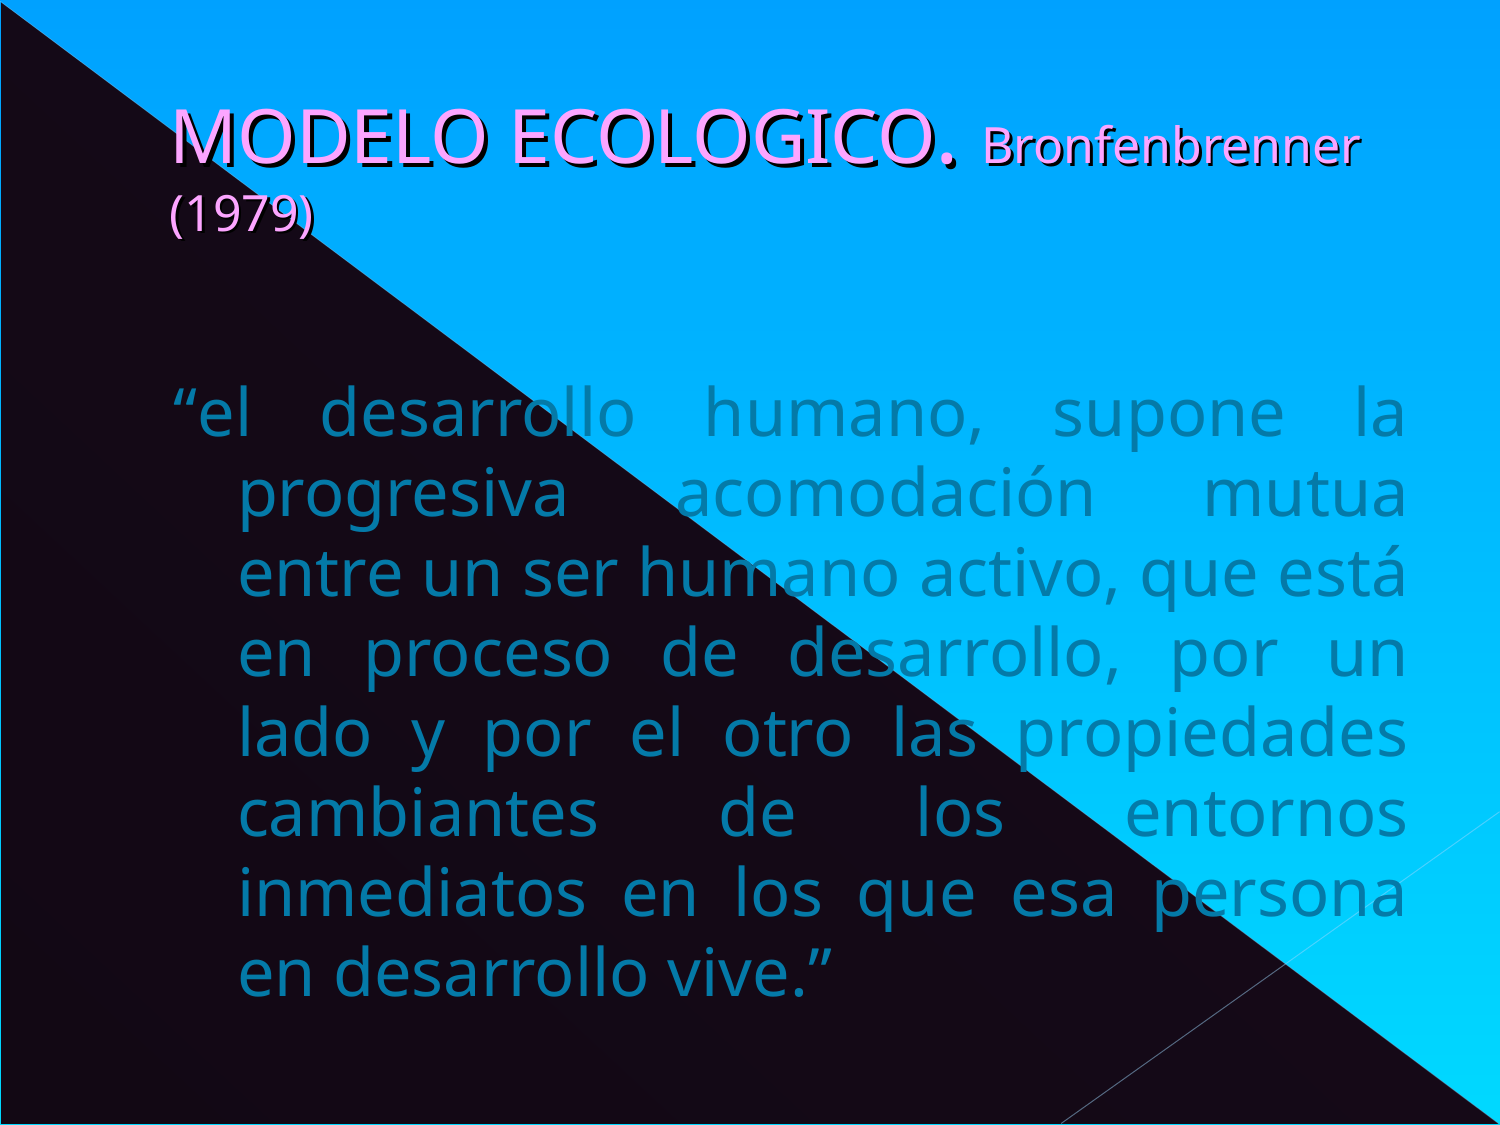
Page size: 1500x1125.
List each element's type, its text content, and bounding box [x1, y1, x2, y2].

title MODELO ECOLOGICO. Bronfenbrenner (1979) [75, 43, 1426, 267]
list “el desarrollo humano, supone la progresiva acomodación mutua entre un ser humano activo, que está en proceso de desarrollo, por un lado y por el otro las propiedades cambiantes de los entornos inmediatos en los que esa persona en desarrollo vive.” [75, 267, 1426, 1059]
